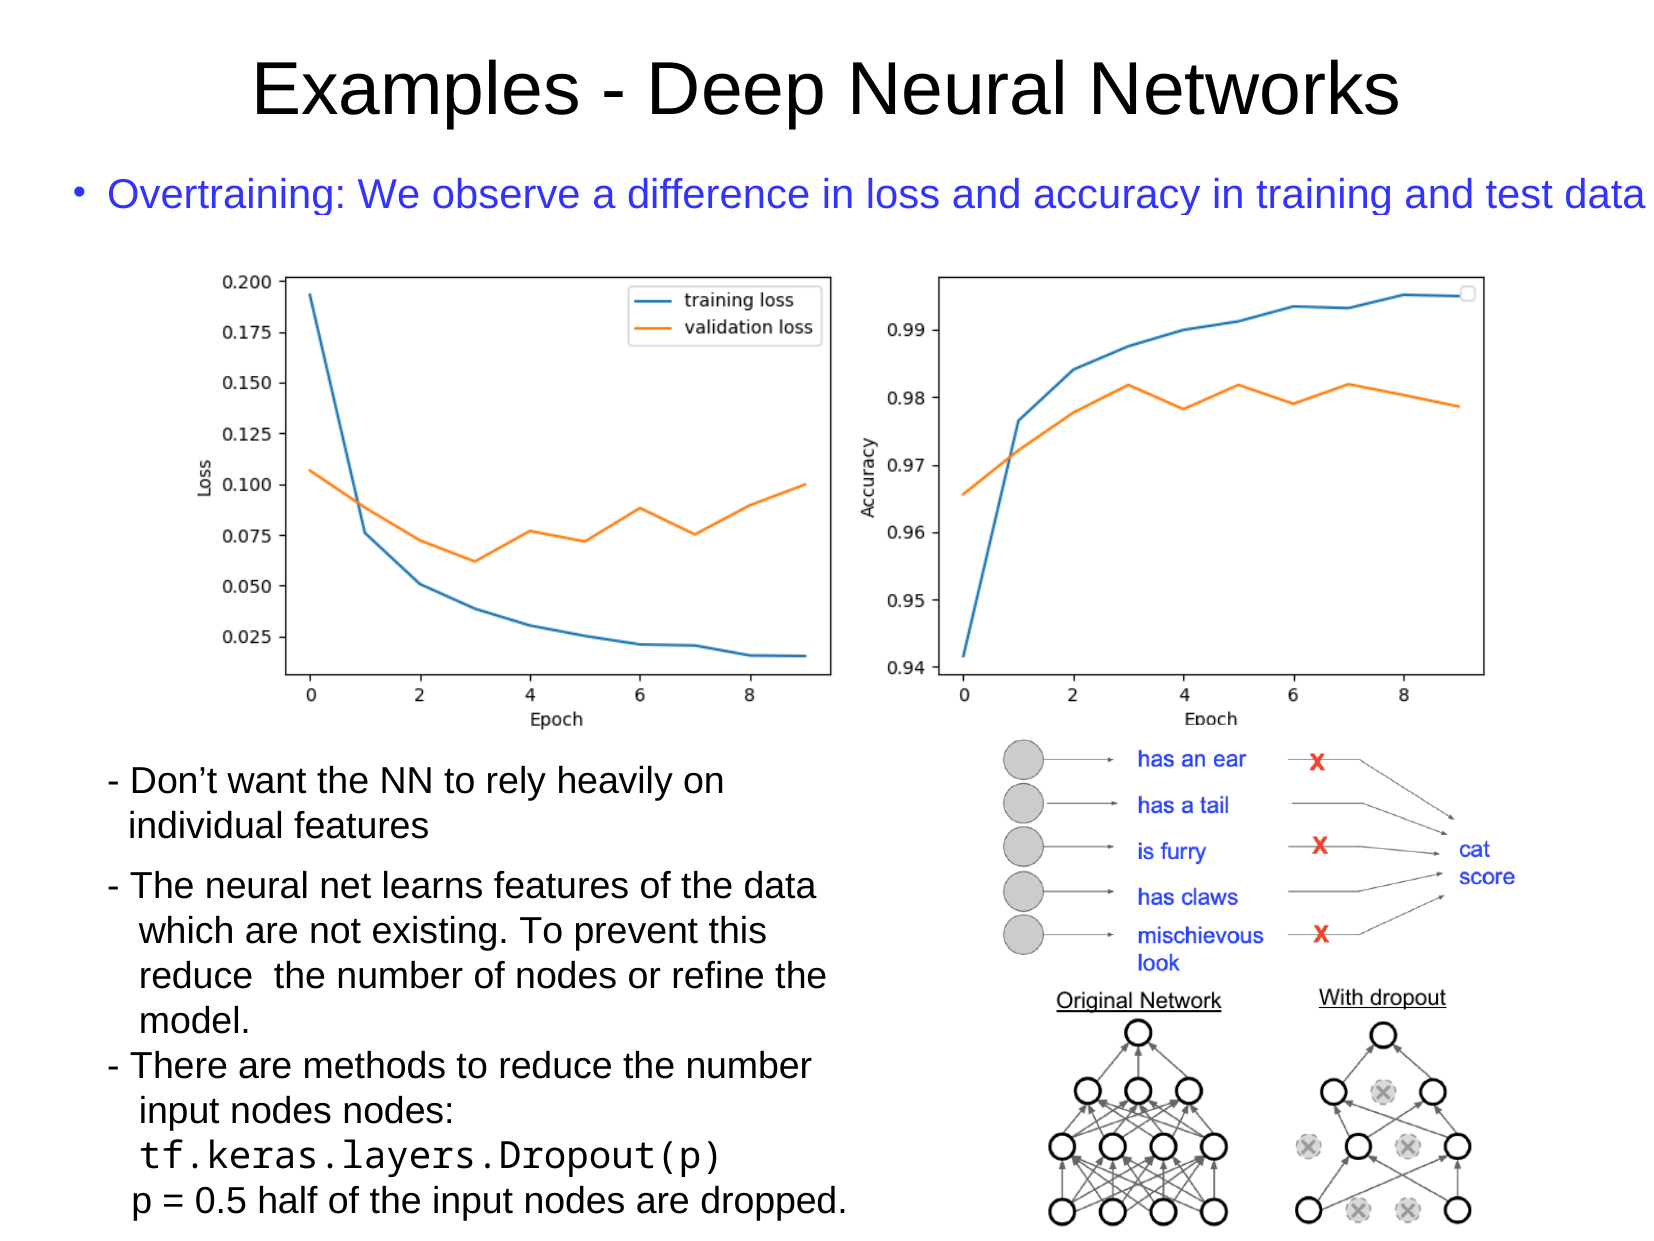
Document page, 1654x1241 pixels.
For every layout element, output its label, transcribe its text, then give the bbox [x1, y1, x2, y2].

title Examples - Deep Neural Networks [151, 0, 1502, 159]
picture [92, 215, 1638, 1241]
text_box Overtraining: We observe a difference in loss and accuracy in training and test data - Don’t want the NN to rely heavily on individual features - The neural net learns features of the data which are not existing. To prevent this reduce the number of nodes or refine the model. - There are methods to reduce the number input nodes nodes: tf.keras.layers.Dropout(p) p = 0.5 half of the input nodes are dropped. [58, 159, 1654, 1241]
